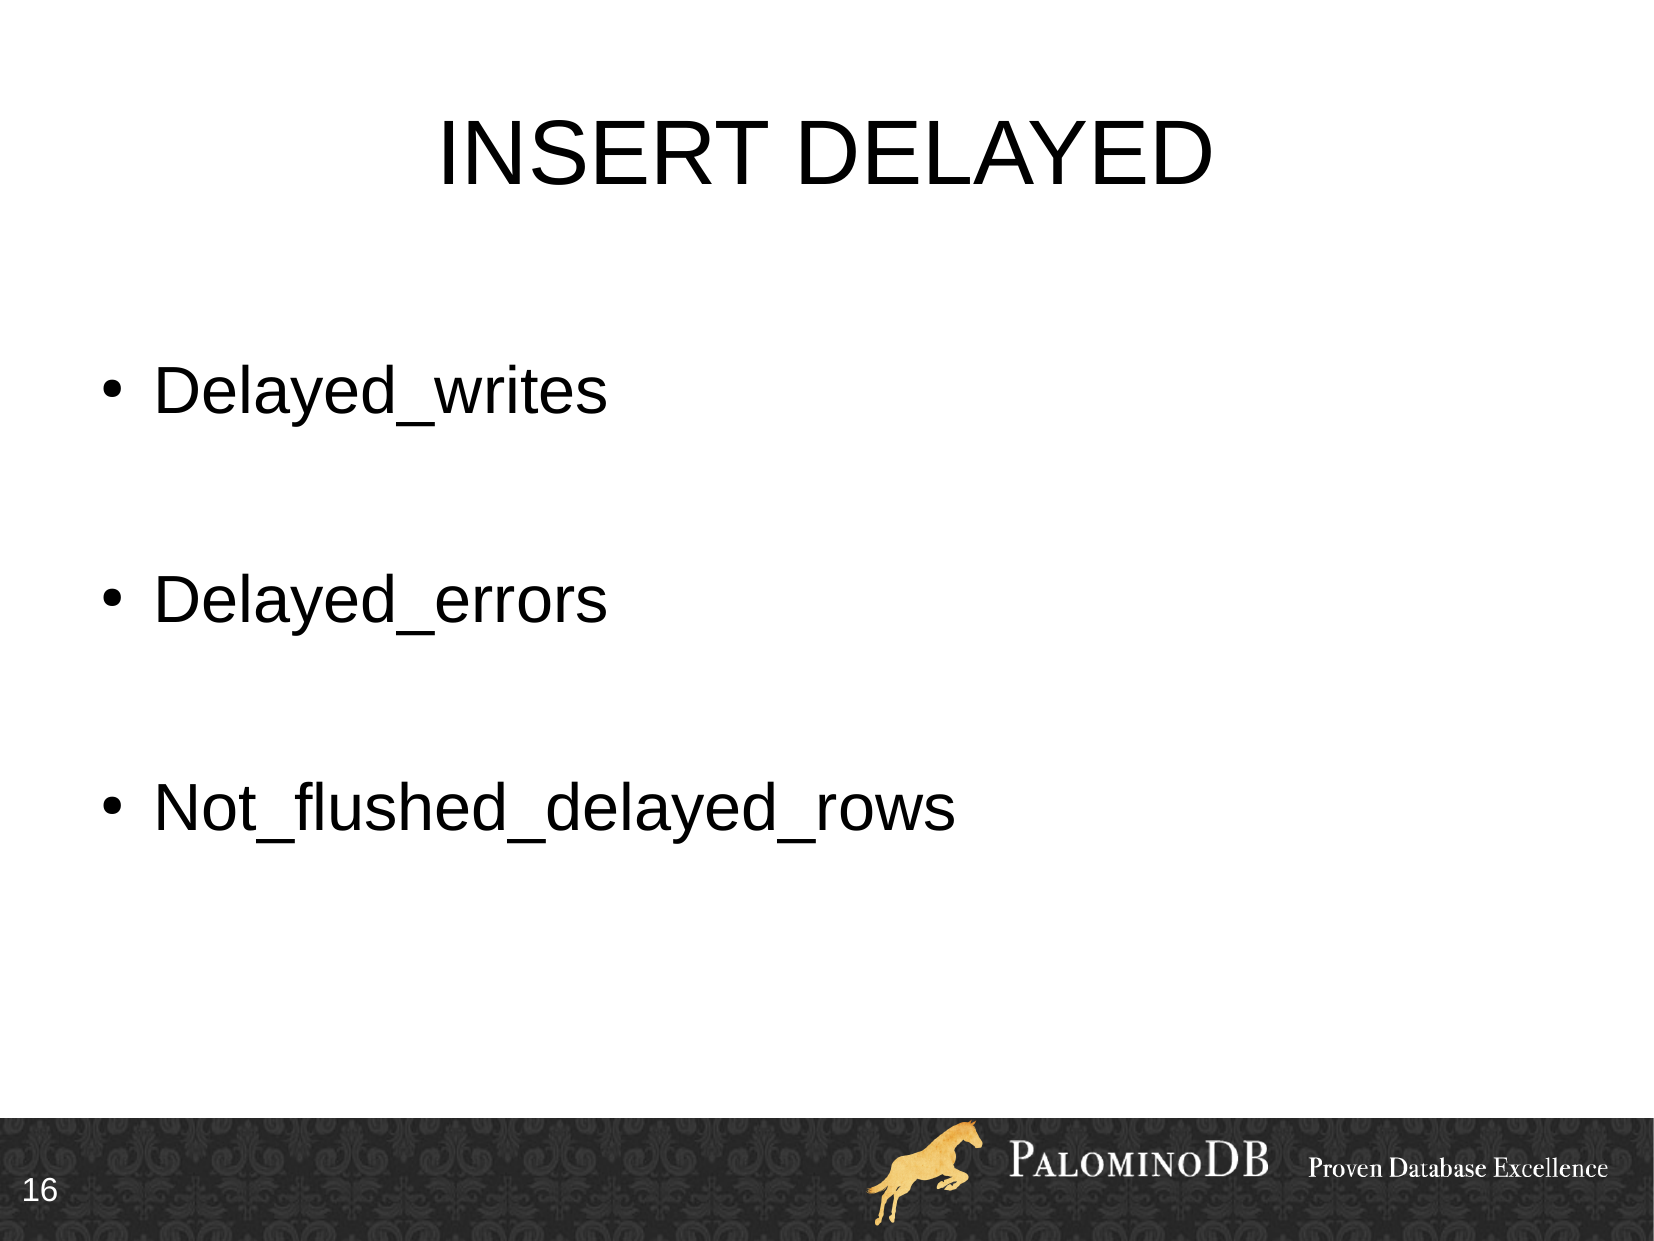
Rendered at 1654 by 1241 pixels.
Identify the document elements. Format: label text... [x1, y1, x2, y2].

list Delayed_writes Delayed_errors Not_flushed_delayed_rows [82, 248, 1571, 1070]
title INSERT DELAYED [82, 49, 1571, 248]
picture [0, 1109, 1654, 1241]
